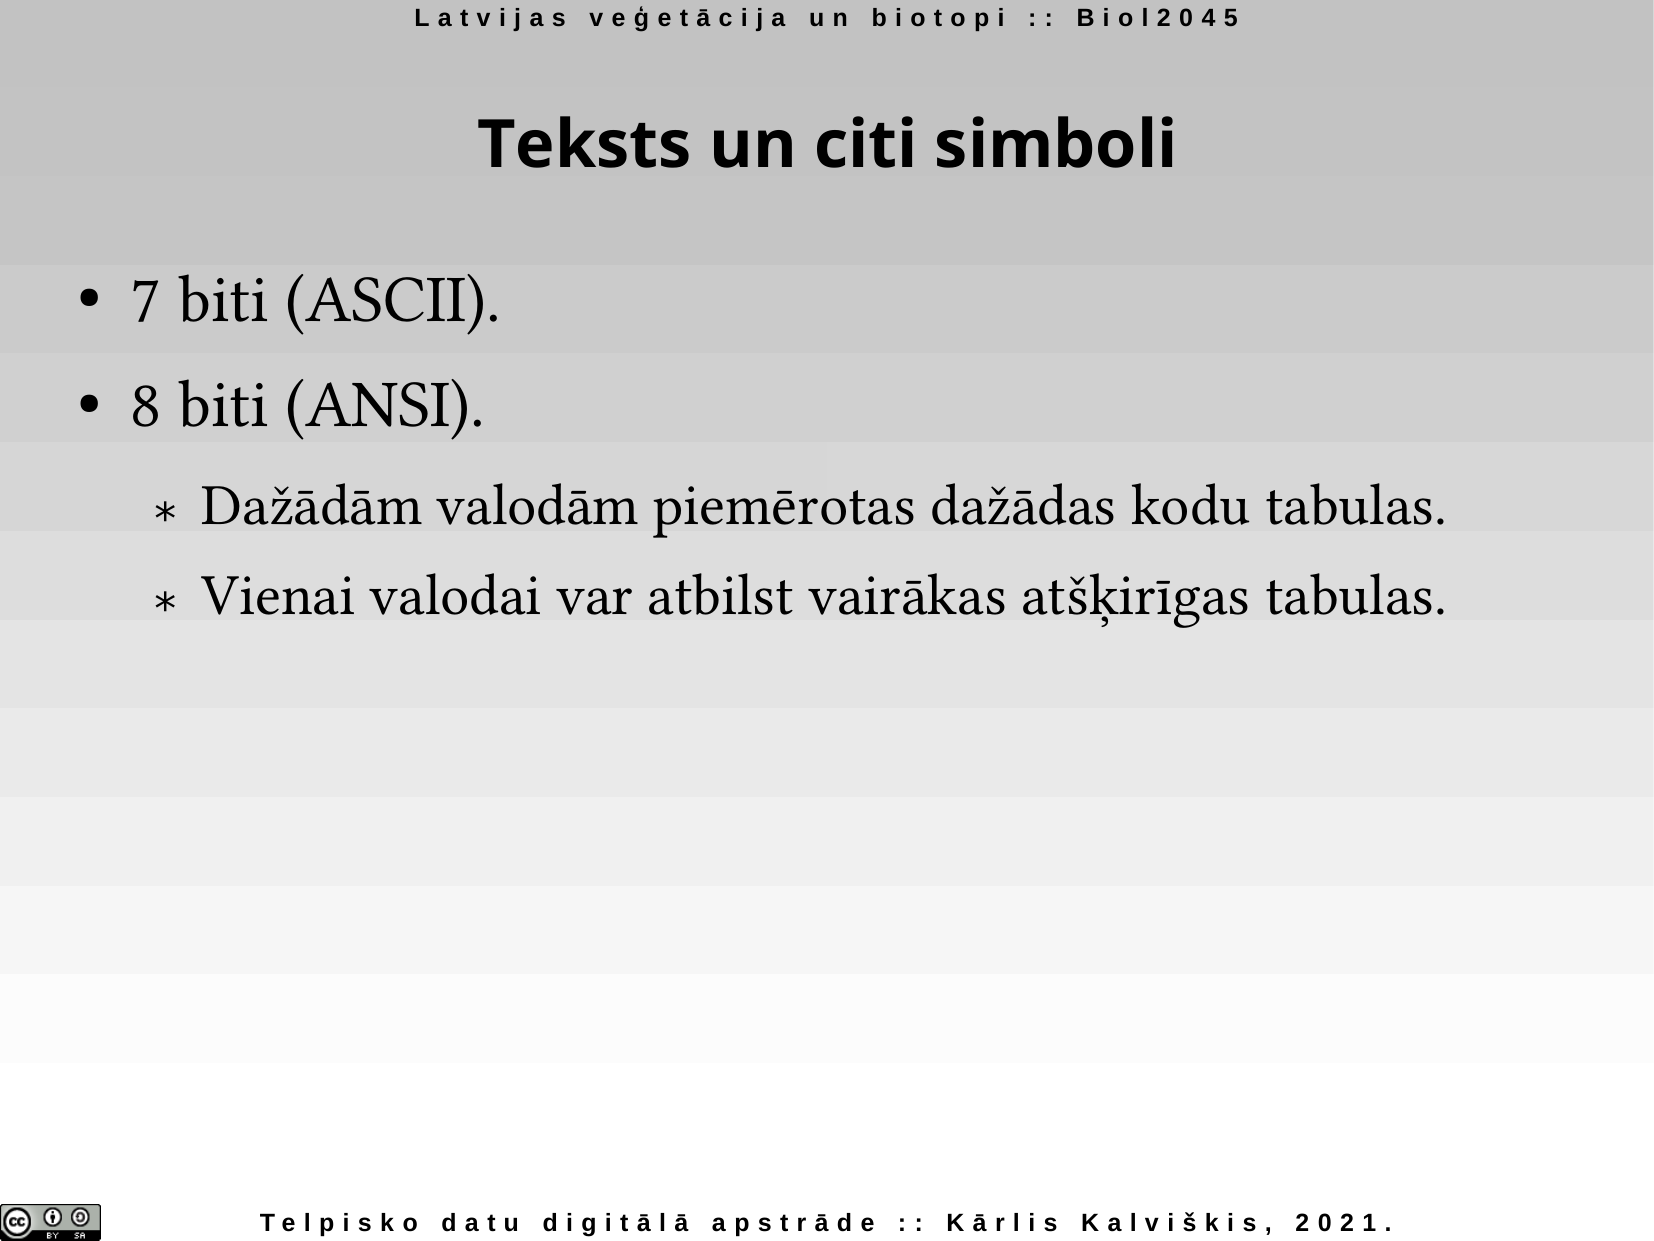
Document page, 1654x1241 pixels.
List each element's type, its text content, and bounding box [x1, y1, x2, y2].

list 7 biti (ASCII). 8 biti (ANSI). Dažādām valodām piemērotas dažādas kodu tabulas. Vienai valodai var atbilst vairākas atšķirīgas tabulas. [59, 261, 1596, 981]
picture [0, 0, 1654, 1241]
title Teksts un citi simboli [59, 37, 1596, 246]
